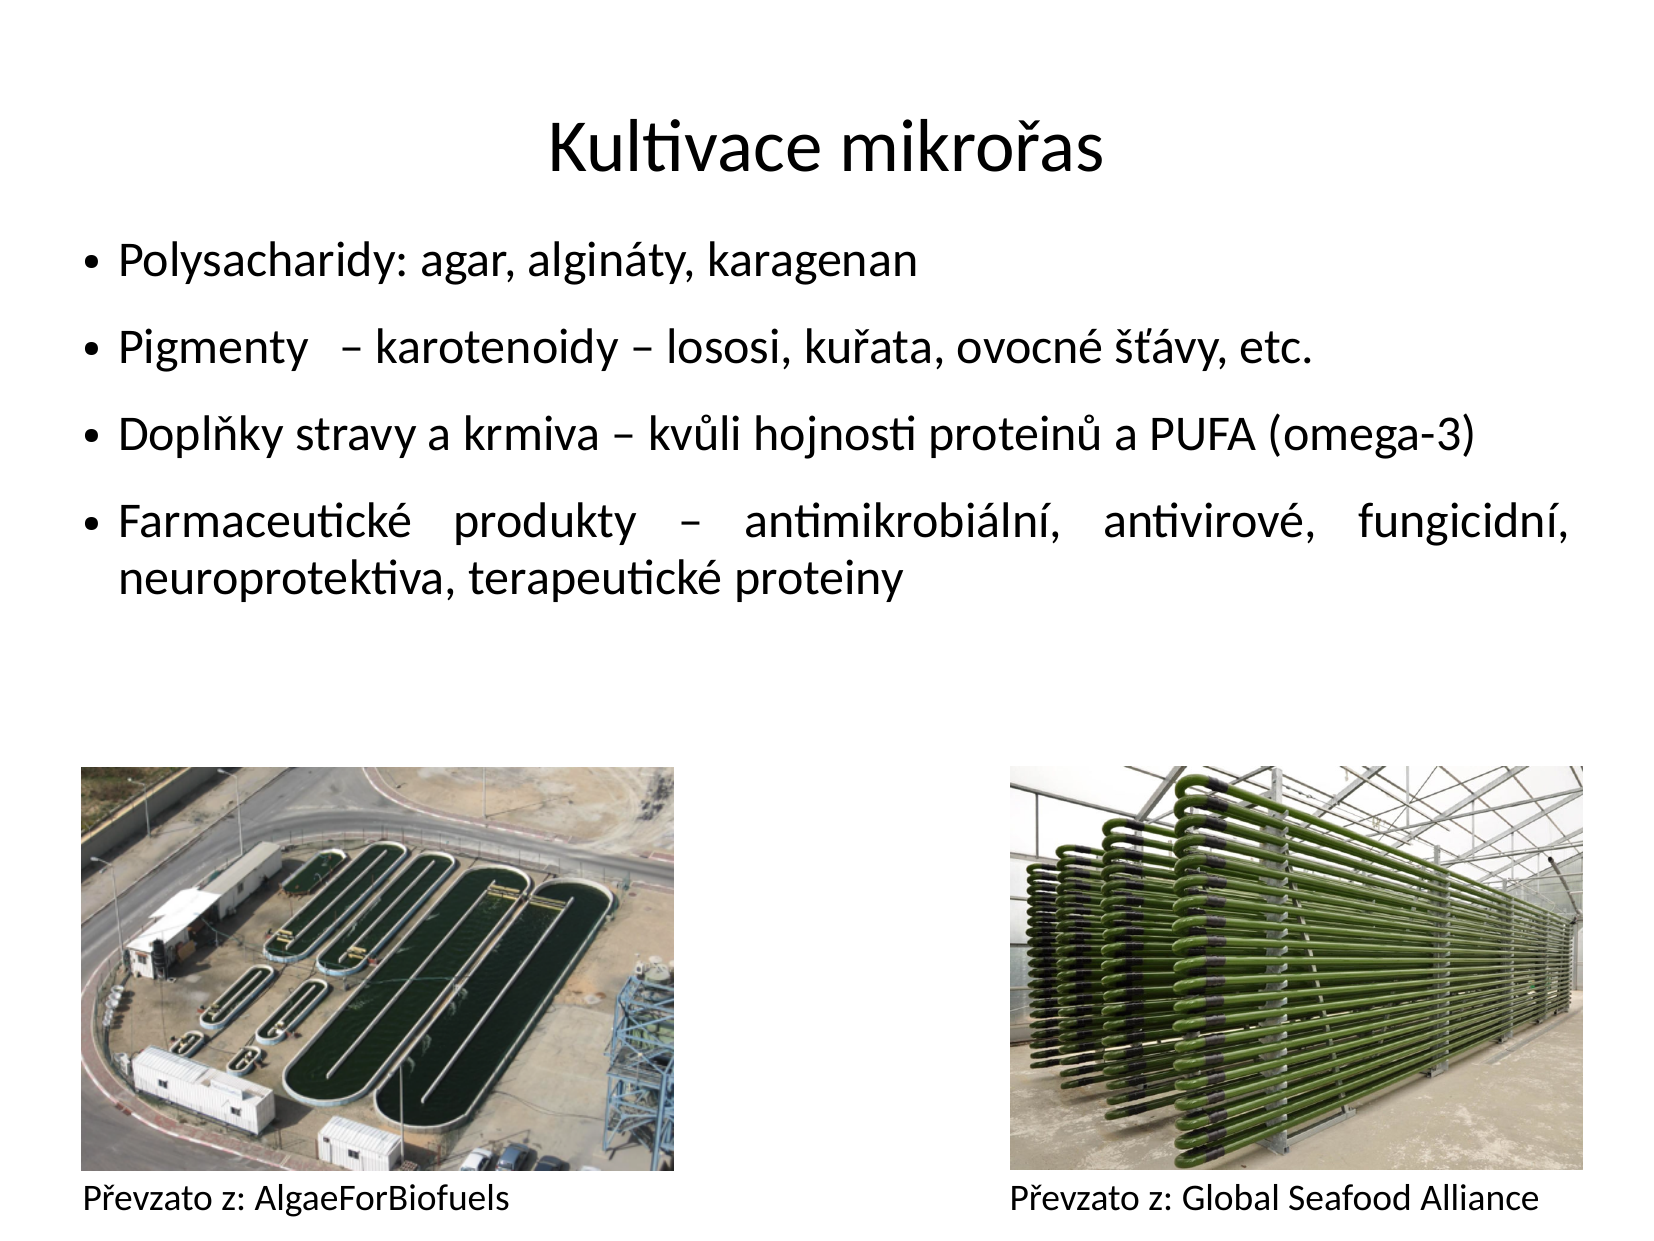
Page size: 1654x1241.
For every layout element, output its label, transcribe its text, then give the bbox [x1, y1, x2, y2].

picture [81, 767, 674, 1171]
subtitle Polysacharidy: agar, algináty, karagenan Pigmenty – karotenoidy – lososi, kuřata, ovocné šťávy, etc. Doplňky stravy a krmiva – kvůli hojnosti proteinů a PUFA (omega-3) Farmaceutické produkty – antimikrobiální, antivirové, fungicidní, neuroprotektiva, terapeutické proteiny [82, 231, 1571, 951]
picture [1010, 766, 1583, 1170]
text_box Převzato z: Global Seafood Alliance [994, 1175, 1556, 1228]
text_box Převzato z: AlgaeForBiofuels [67, 1175, 629, 1228]
title Kultivace mikrořas [82, 49, 1571, 231]
